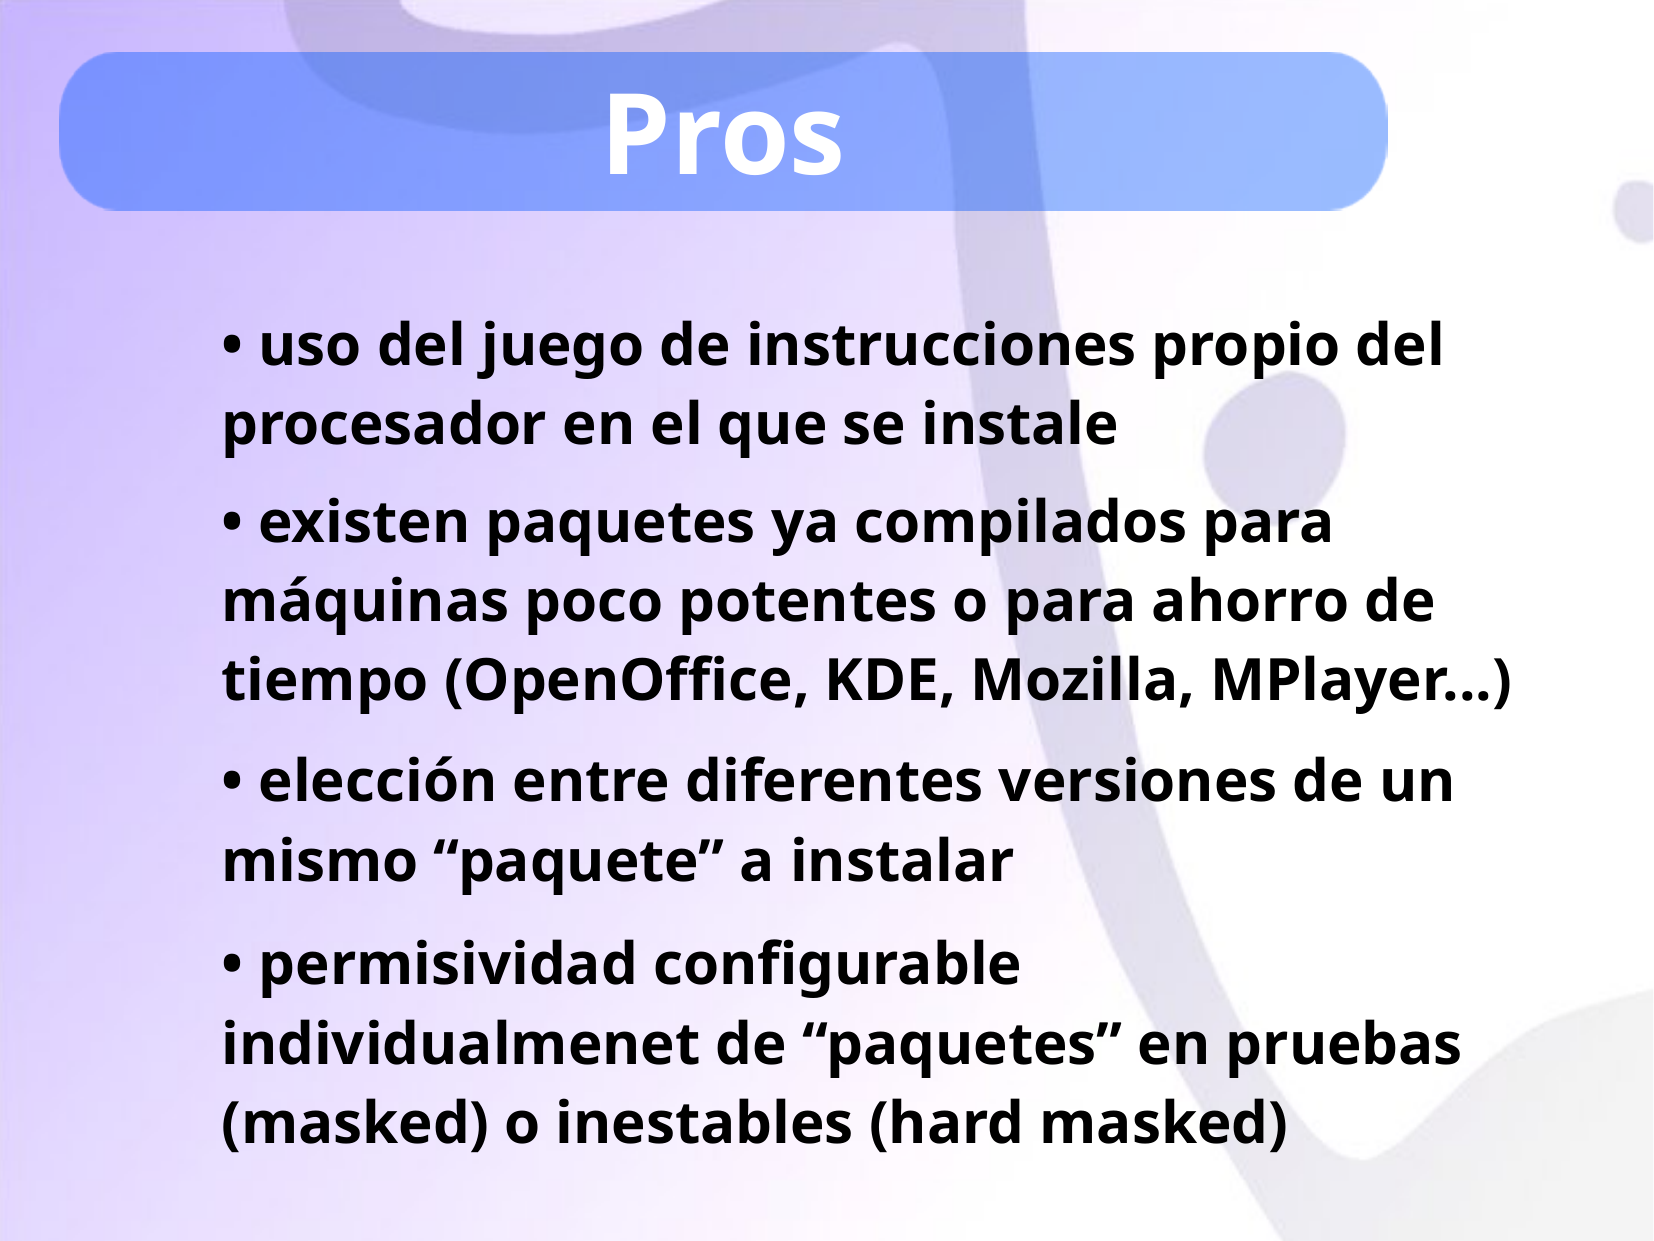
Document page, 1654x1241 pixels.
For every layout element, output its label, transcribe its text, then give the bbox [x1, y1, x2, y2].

text_box • elección entre diferentes versiones de un mismo “paquete” a instalar [206, 732, 1506, 900]
picture [0, 0, 1654, 1241]
text_box • existen paquetes ya compilados para máquinas poco potentes o para ahorro de tiempo (OpenOffice, KDE, Mozilla, MPlayer...) [206, 472, 1536, 716]
text_box • uso del juego de instrucciones propio del procesador en el que se instale [206, 295, 1536, 463]
text_box • permisividad configurable individualmenet de “paquetes” en pruebas (masked) o inestables (hard masked) [206, 915, 1506, 1159]
